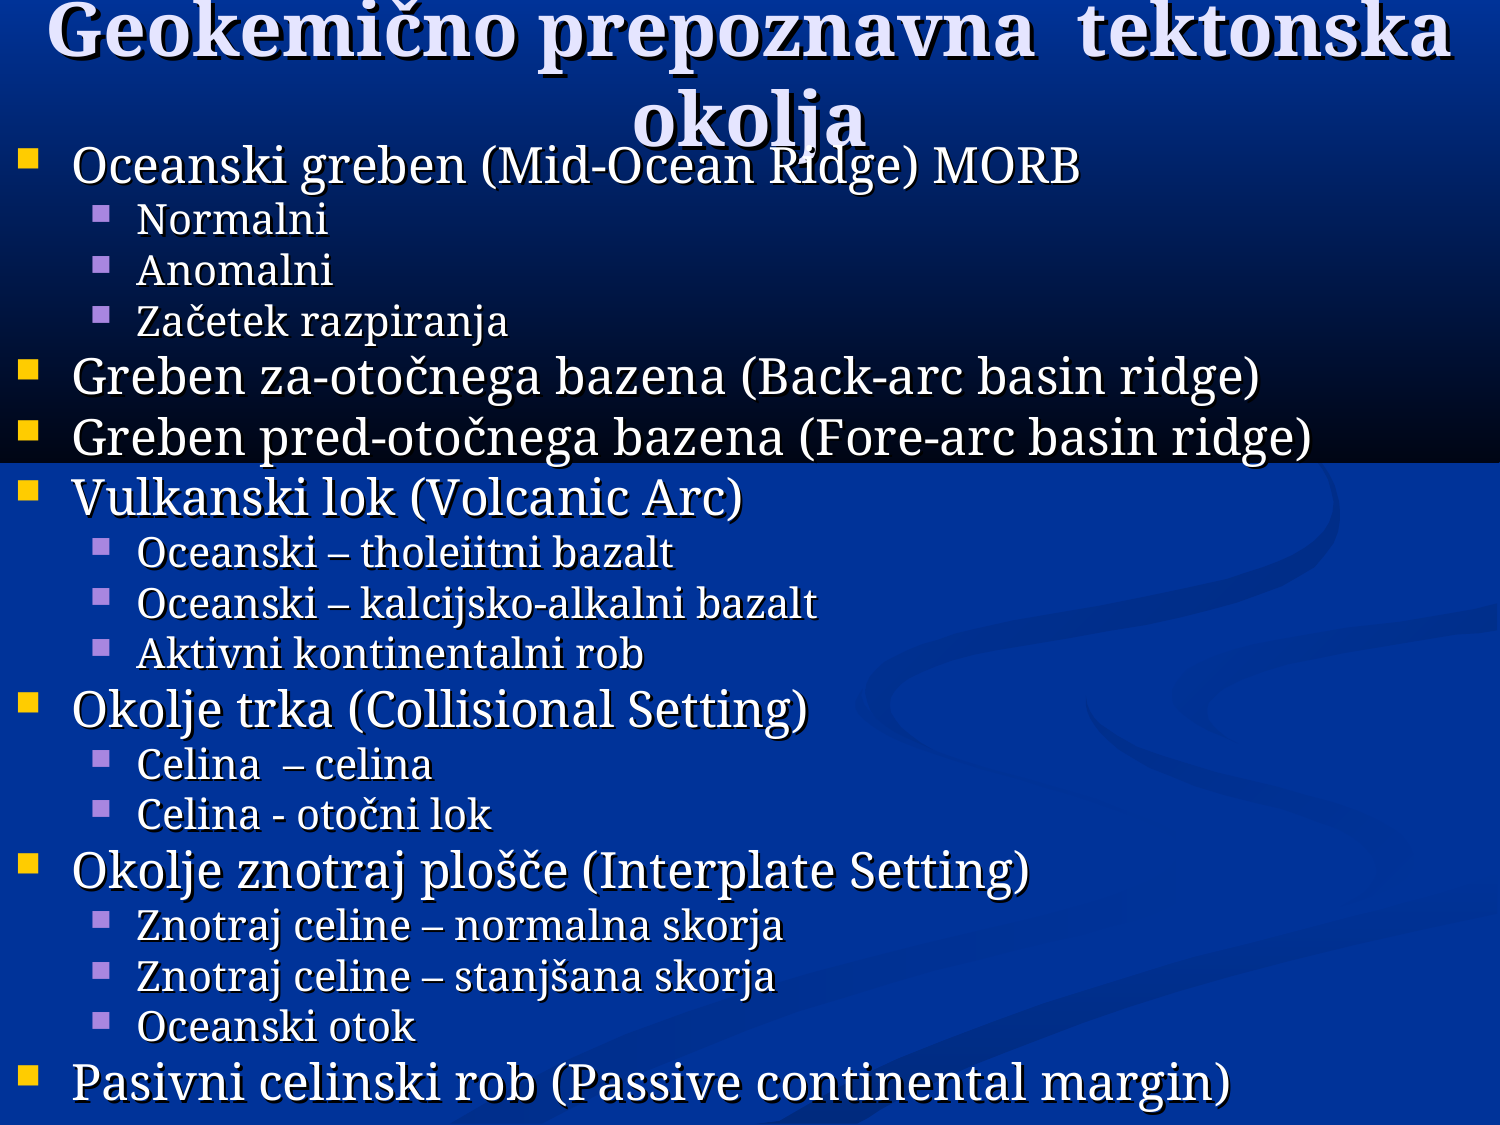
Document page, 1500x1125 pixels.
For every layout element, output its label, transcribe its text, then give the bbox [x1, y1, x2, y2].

list Oceanski greben (Mid-Ocean Ridge) MORB Normalni Anomalni Začetek razpiranja Greben za-otočnega bazena (Back-arc basin ridge) Greben pred-otočnega bazena (Fore-arc basin ridge) Vulkanski lok (Volcanic Arc) Oceanski – tholeiitni bazalt Oceanski – kalcijsko-alkalni bazalt Aktivni kontinentalni rob Okolje trka (Collisional Setting) Celina – celina Celina - otočni lok Okolje znotraj plošče (Interplate Setting) Znotraj celine – normalna skorja Znotraj celine – stanjšana skorja Oceanski otok Pasivni celinski rob (Passive continental margin) [0, 137, 1500, 1125]
title Geokemično prepoznavna tektonska okolja [0, 0, 1500, 137]
